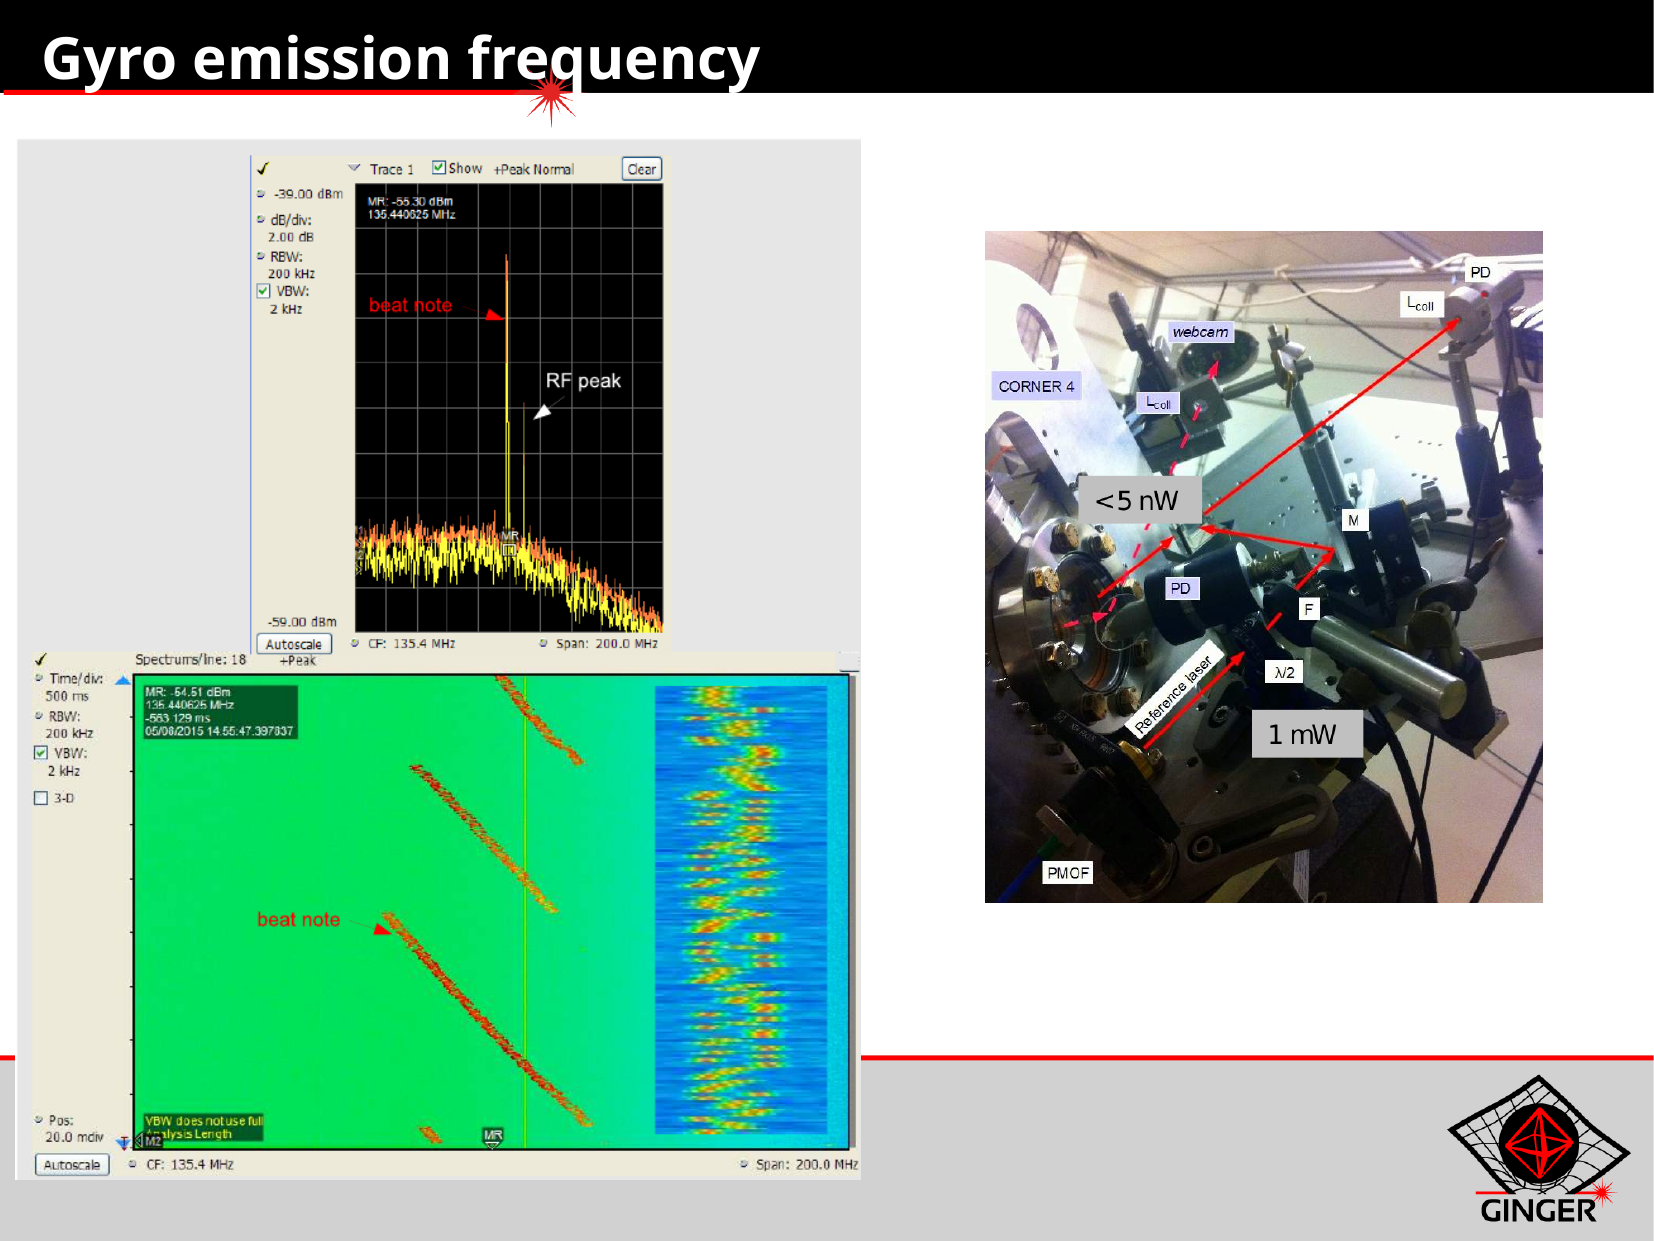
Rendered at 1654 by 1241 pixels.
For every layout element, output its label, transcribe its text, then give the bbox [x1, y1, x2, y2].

text_box Gyro emission frequency [26, 9, 706, 91]
picture [0, 0, 1654, 1241]
